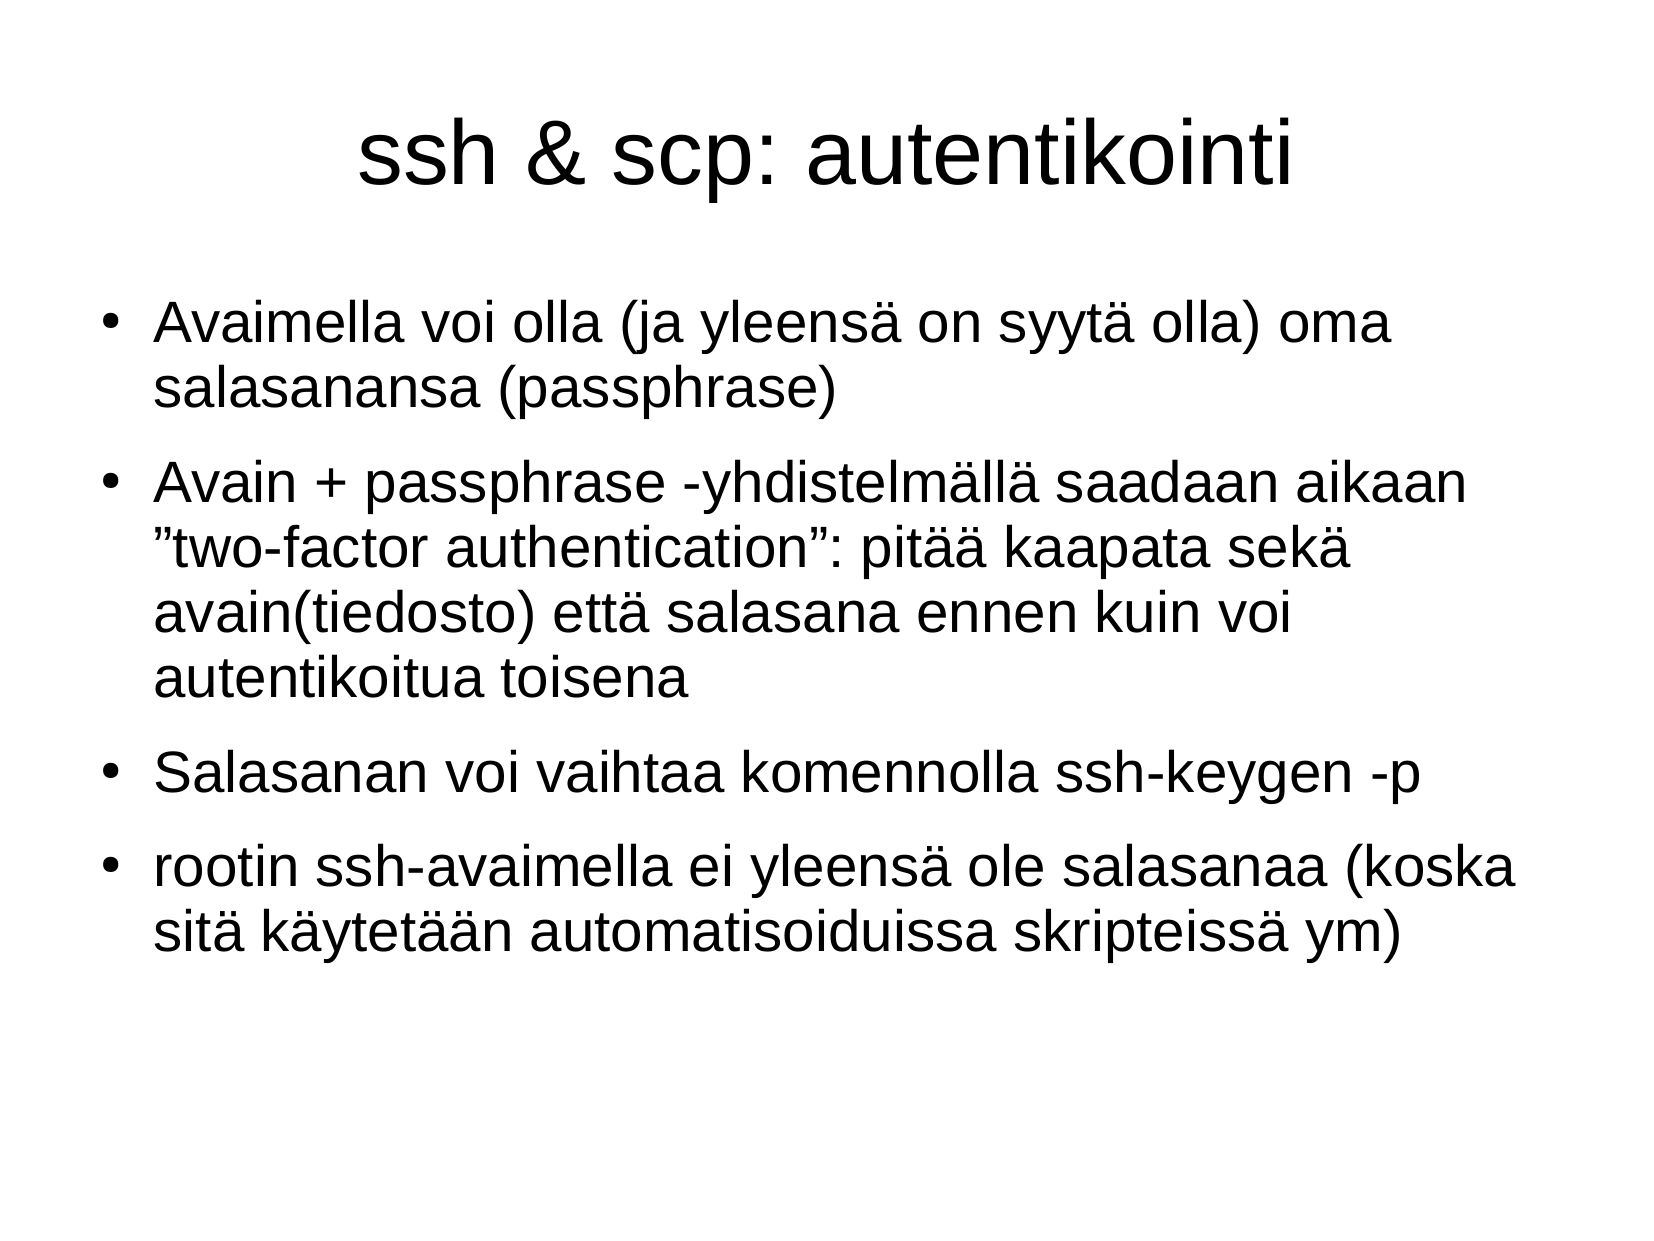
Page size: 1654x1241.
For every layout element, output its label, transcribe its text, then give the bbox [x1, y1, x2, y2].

list Avaimella voi olla (ja yleensä on syytä olla) oma salasanansa (passphrase) Avain + passphrase -yhdistelmällä saadaan aikaan ”two-factor authentication”: pitää kaapata sekä avain(tiedosto) että salasana ennen kuin voi autentikoitua toisena Salasanan voi vaihtaa komennolla ssh-keygen -p rootin ssh-avaimella ei yleensä ole salasanaa (koska sitä käytetään automatisoiduissa skripteissä ym) [82, 290, 1571, 1010]
title ssh & scp: autentikointi [82, 49, 1571, 257]
